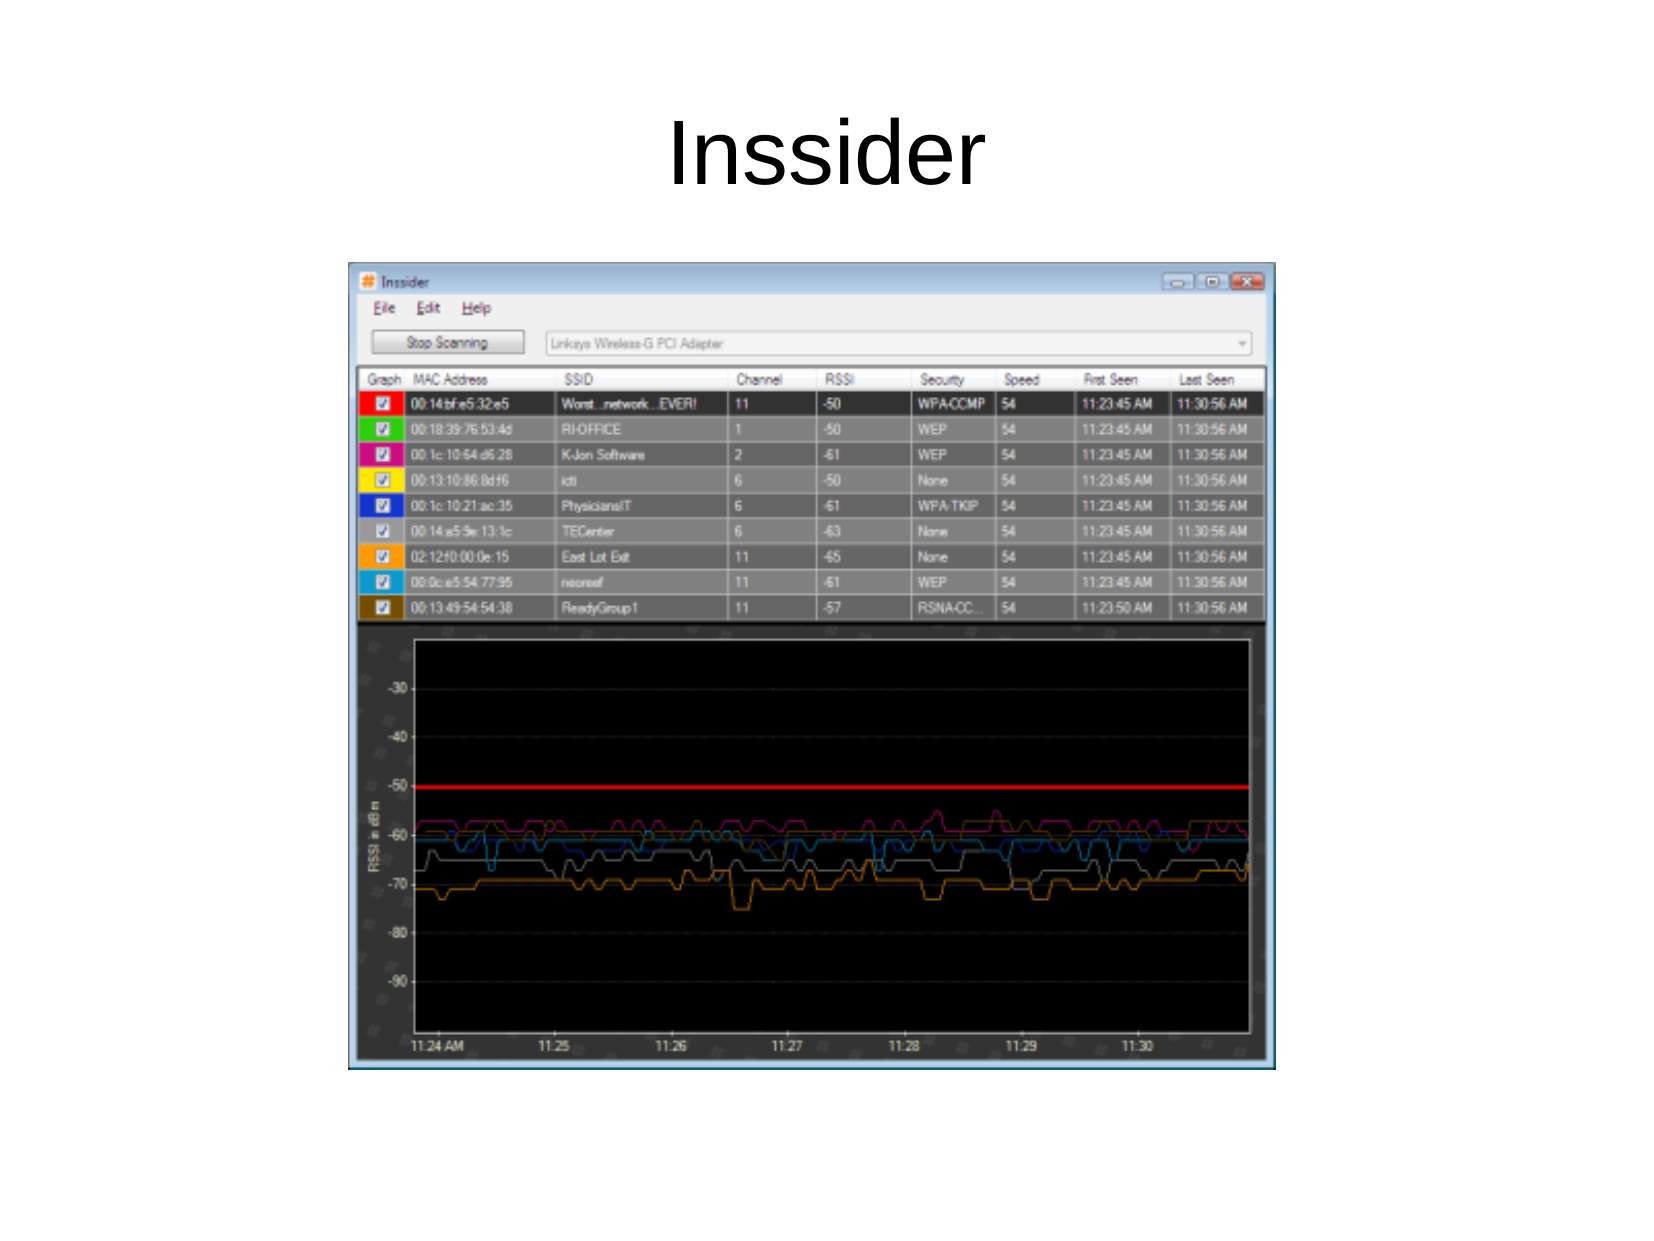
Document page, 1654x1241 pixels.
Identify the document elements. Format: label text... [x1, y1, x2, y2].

title Inssider [82, 49, 1571, 257]
picture [348, 262, 1276, 1071]
